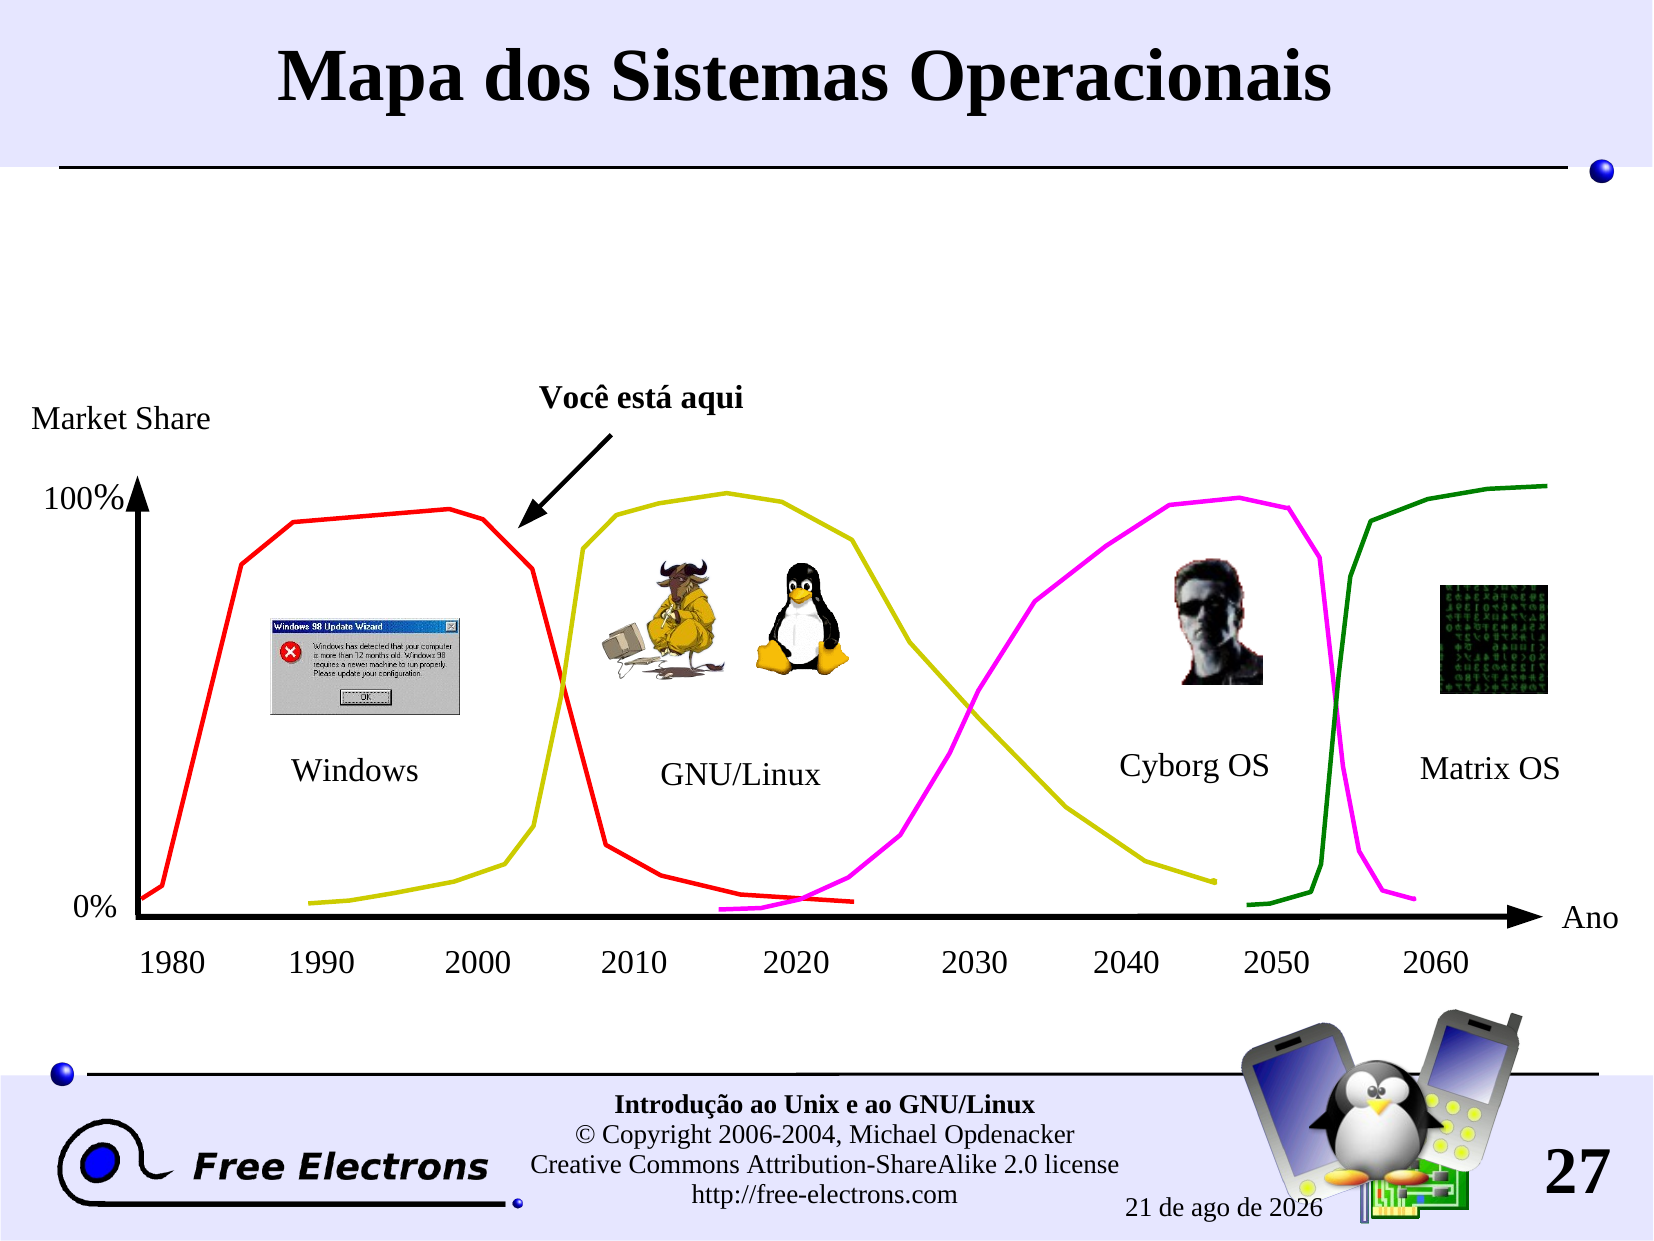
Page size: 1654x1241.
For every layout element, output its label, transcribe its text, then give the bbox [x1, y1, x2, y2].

picture [1153, 557, 1263, 685]
text_box Market Share [31, 399, 254, 447]
picture [755, 563, 849, 675]
text_box 100% [43, 475, 134, 528]
text_box 1980 [138, 944, 222, 991]
title Mapa dos Sistemas Operacionais [60, 25, 1551, 124]
text_box Você está aqui [538, 379, 772, 430]
text_box GNU/Linux [660, 755, 829, 811]
text_box 2010 [600, 944, 682, 991]
picture [50, 1108, 527, 1216]
picture [270, 618, 460, 715]
text_box 2020 [762, 944, 841, 991]
picture [1225, 991, 1537, 1241]
text_box Cyborg OS [1119, 746, 1288, 793]
text_box Ano [1561, 898, 1634, 946]
text_box 2040 [1092, 944, 1165, 991]
text_box Windows [290, 752, 438, 814]
picture [1285, 1199, 1292, 1215]
text_box 2000 [444, 944, 526, 991]
picture [1440, 585, 1548, 694]
text_box 2050 [1243, 944, 1316, 991]
text_box 2030 [941, 944, 1013, 991]
text_box Matrix OS [1420, 749, 1589, 796]
text_box 1990 [288, 944, 372, 991]
picture [589, 557, 733, 680]
text_box 2060 [1402, 944, 1475, 991]
text_box 0% [67, 887, 118, 934]
